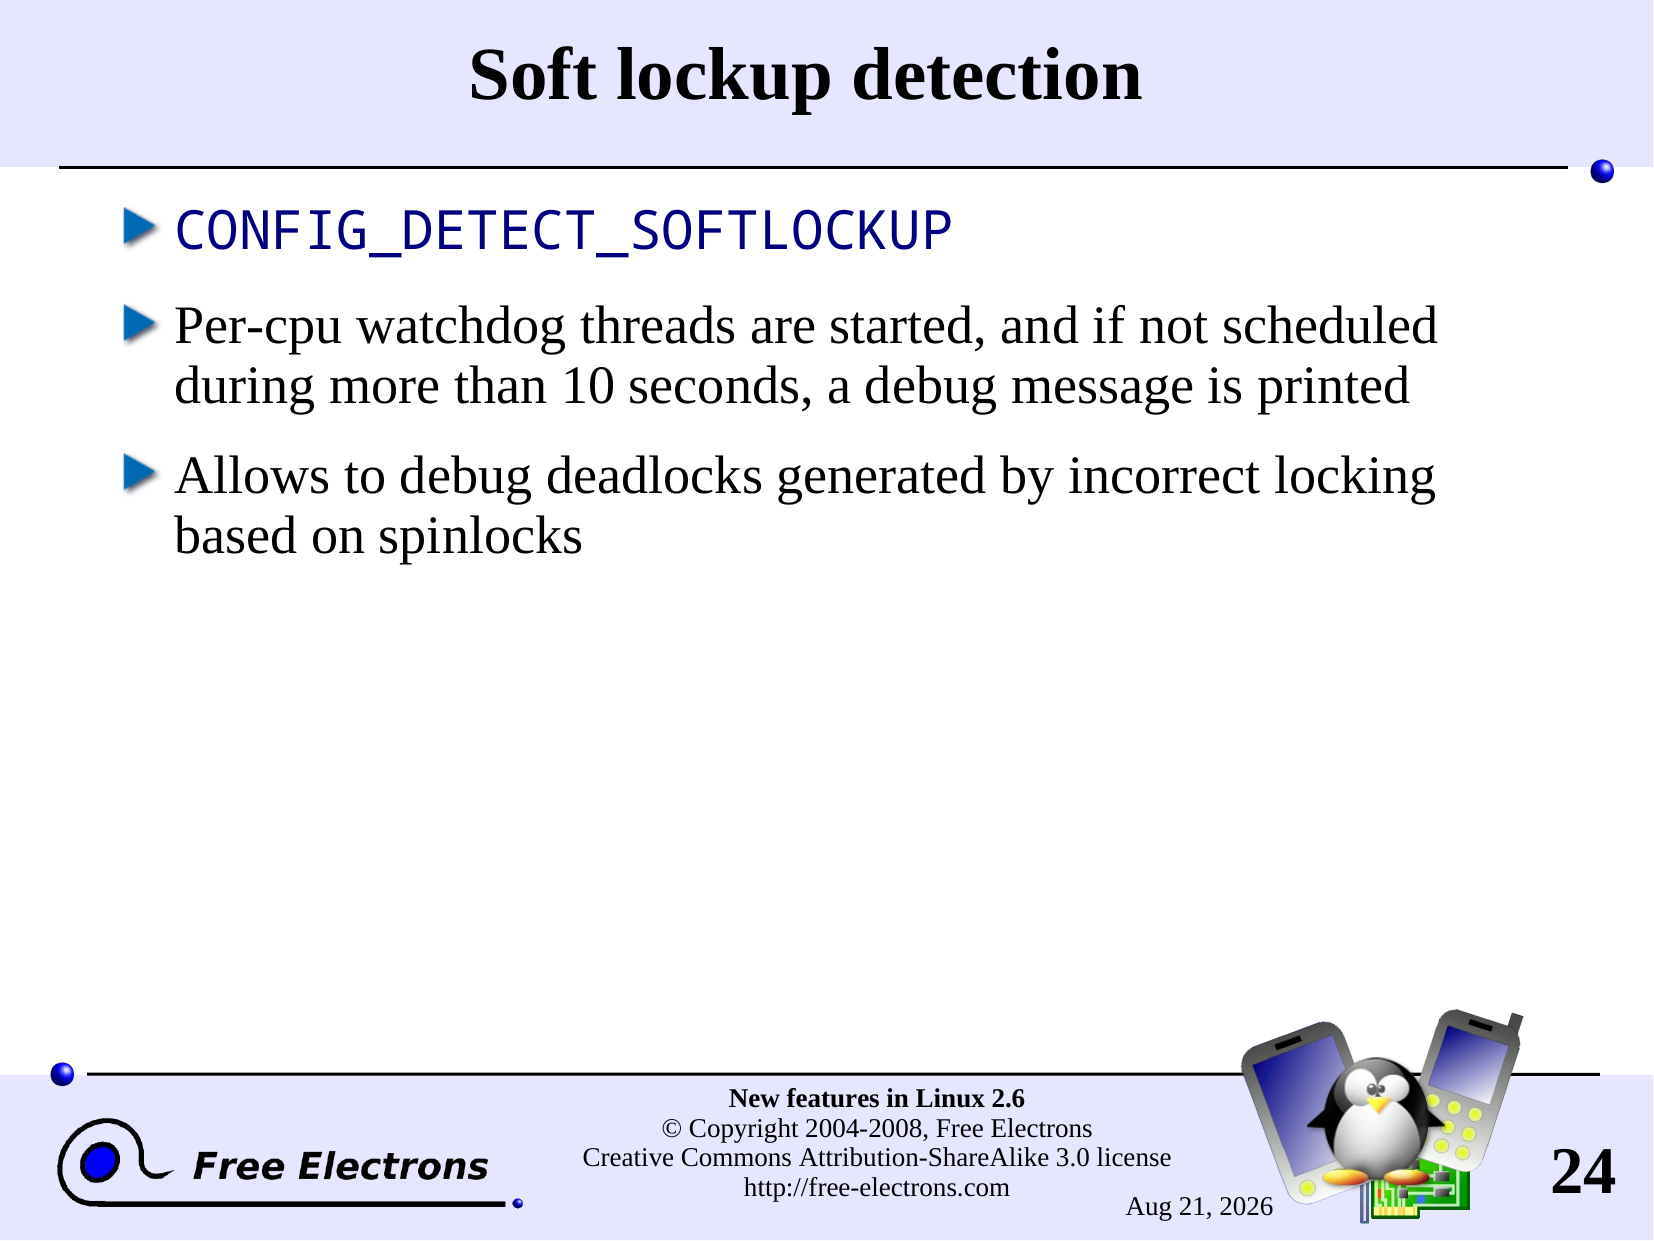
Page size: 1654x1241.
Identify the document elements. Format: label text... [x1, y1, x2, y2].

picture [50, 1107, 527, 1216]
title Soft lockup detection [60, 25, 1551, 124]
list CONFIG_DETECT_SOFTLOCKUP Per-cpu watchdog threads are started, and if not scheduled during more than 10 seconds, a debug message is printed Allows to debug deadlocks generated by incorrect locking based on spinlocks [103, 191, 1516, 1042]
picture [1225, 1007, 1538, 1241]
